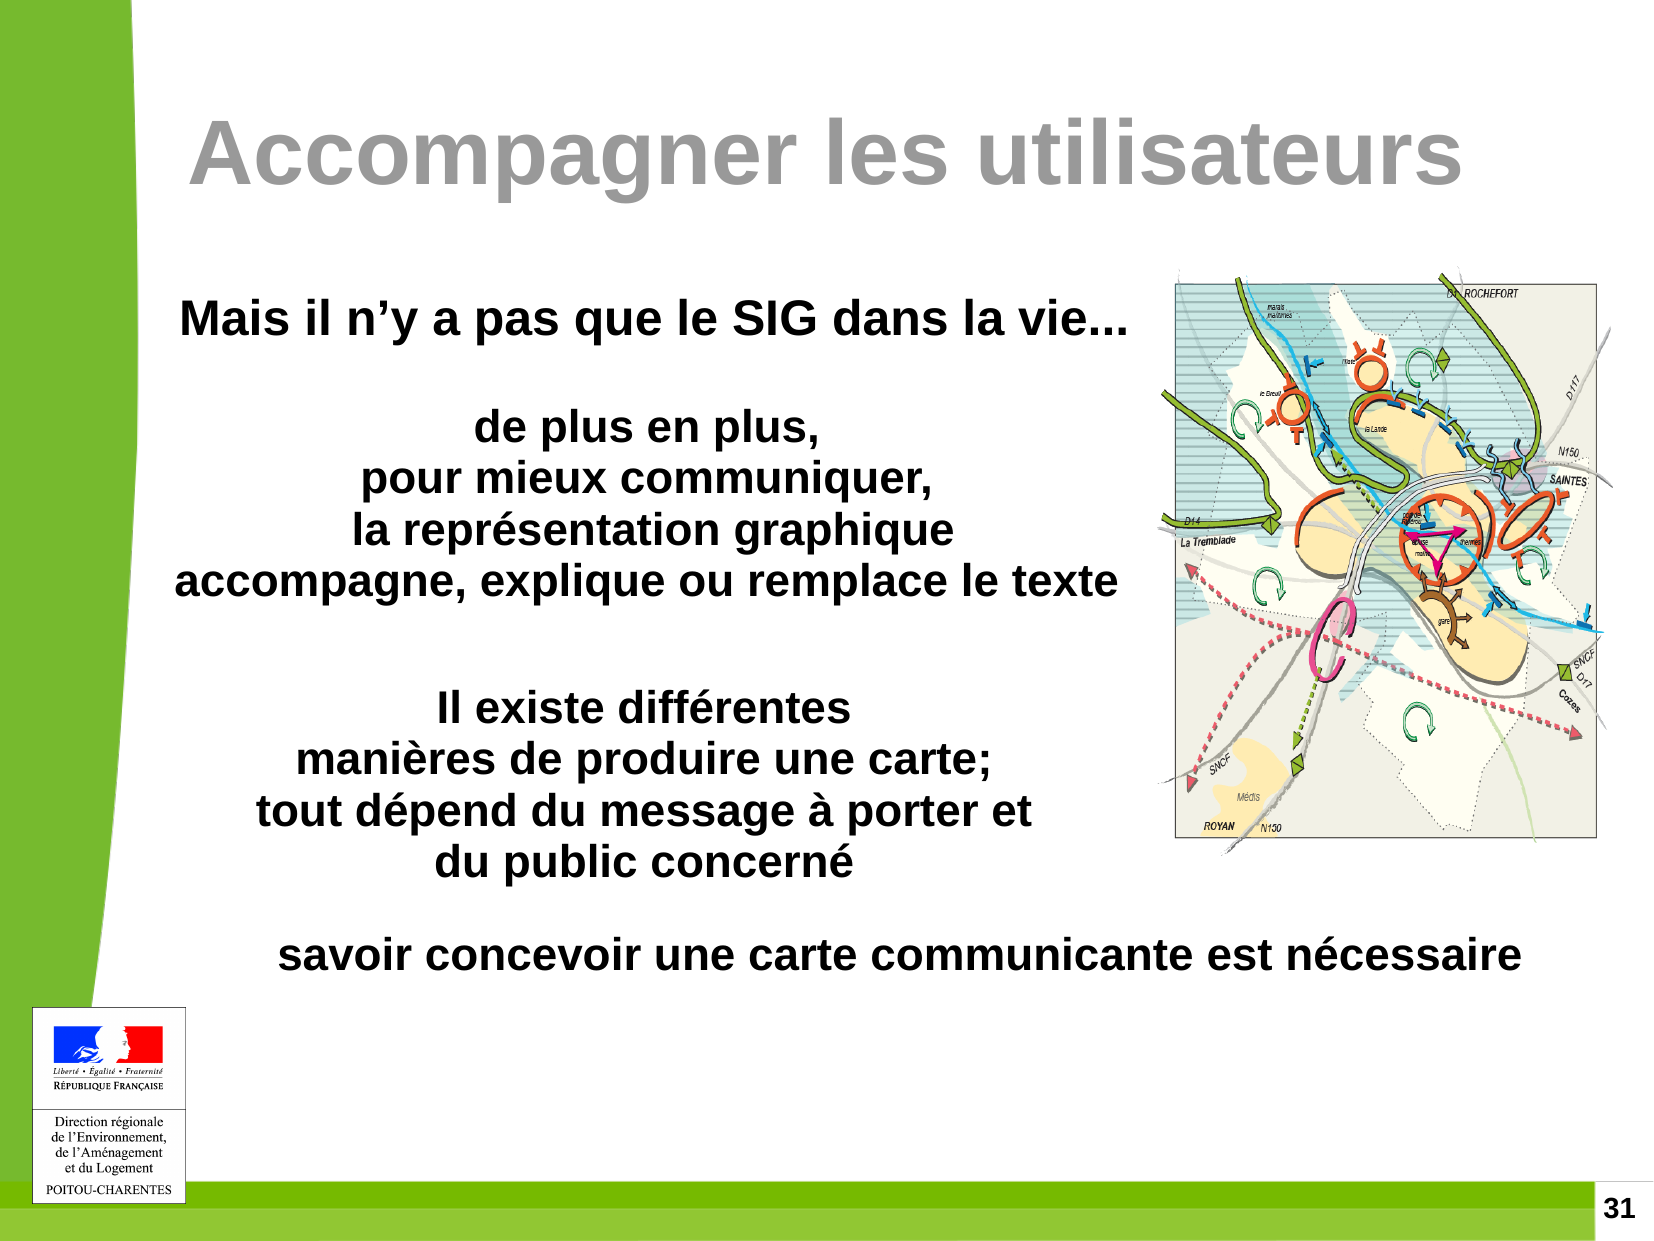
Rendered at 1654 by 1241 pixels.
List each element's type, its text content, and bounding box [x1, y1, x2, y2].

title Accompagner les utilisateurs [82, 49, 1571, 257]
text_box Il existe différentes manières de produire une carte; tout dépend du message à porter et du public concerné [232, 674, 1056, 933]
text_box de plus en plus, pour mieux communiquer, la représentation graphique accompagne, explique ou remplace le texte [159, 393, 1135, 671]
text_box savoir concevoir une carte communicante est nécessaire [262, 921, 1585, 989]
picture [0, 0, 1654, 1241]
list Mais il n’y a pas que le SIG dans la vie... [179, 290, 1157, 425]
